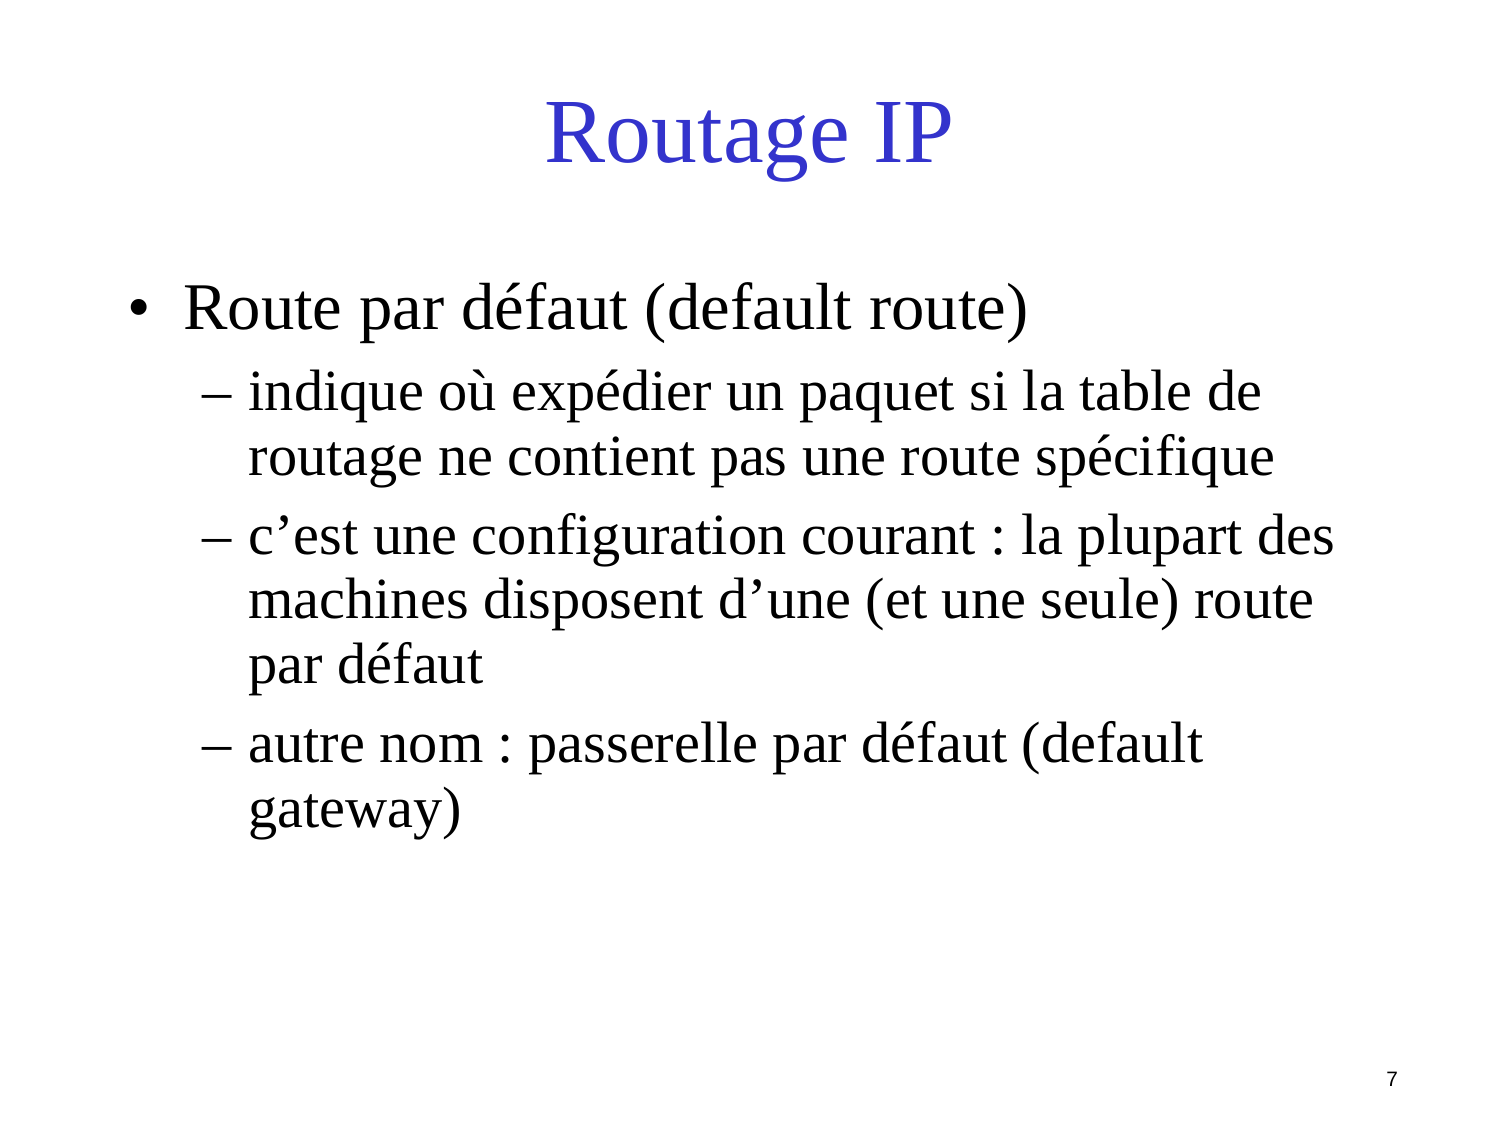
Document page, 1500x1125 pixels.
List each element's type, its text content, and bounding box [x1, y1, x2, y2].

list Route par défaut (default route) indique où expédier un paquet si la table de routage ne contient pas une route spécifique c’est une configuration courant : la plupart des machines disposent d’une (et une seule) route par défaut autre nom : passerelle par défaut (default gateway) [112, 262, 1413, 1026]
title Routage IP [112, 37, 1388, 225]
